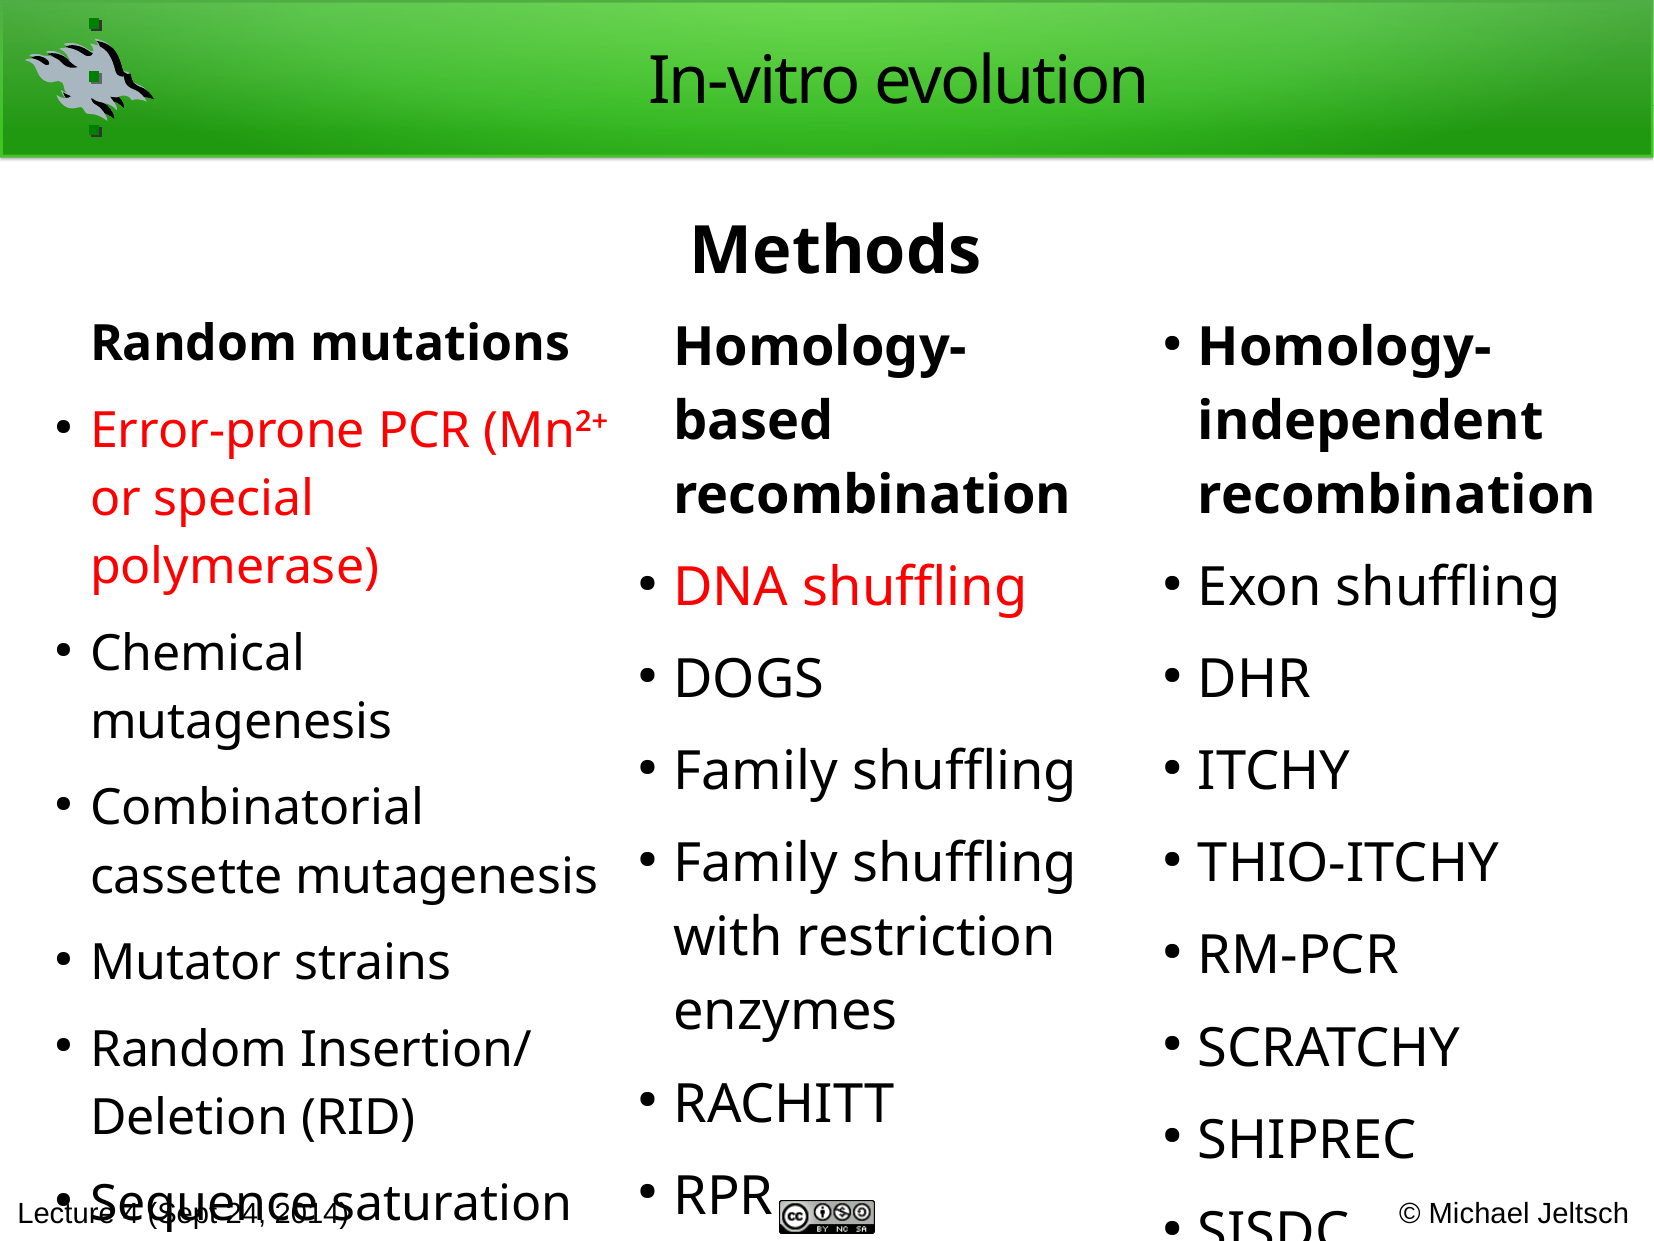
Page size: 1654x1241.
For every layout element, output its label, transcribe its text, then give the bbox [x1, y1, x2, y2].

text_box Random mutations Error-prone PCR (Mn2+ or special polymerase) Chemical mutagenesis Combinatorial cassette mutagenesis Mutator strains Random Insertion/ Deletion (RID) Sequence saturation mutagenesis (SeSaM) Saturation mutagenesis UV irradiation [39, 300, 624, 1115]
text_box Methods [675, 195, 958, 277]
text_box Homology-based recombination DNA shuffling DOGS Family shuffling Family shuffling with restriction enzymes RACHITT RPR StEP Genome shuffling [623, 300, 1107, 1108]
text_box Homology- independent recombination Exon shuffling DHR ITCHY THIO-ITCHY RM-PCR SCRATCHY SHIPREC SISDC YLBS [1147, 300, 1638, 1126]
picture [779, 1200, 875, 1234]
title In-vitro evolution [171, 32, 1627, 123]
